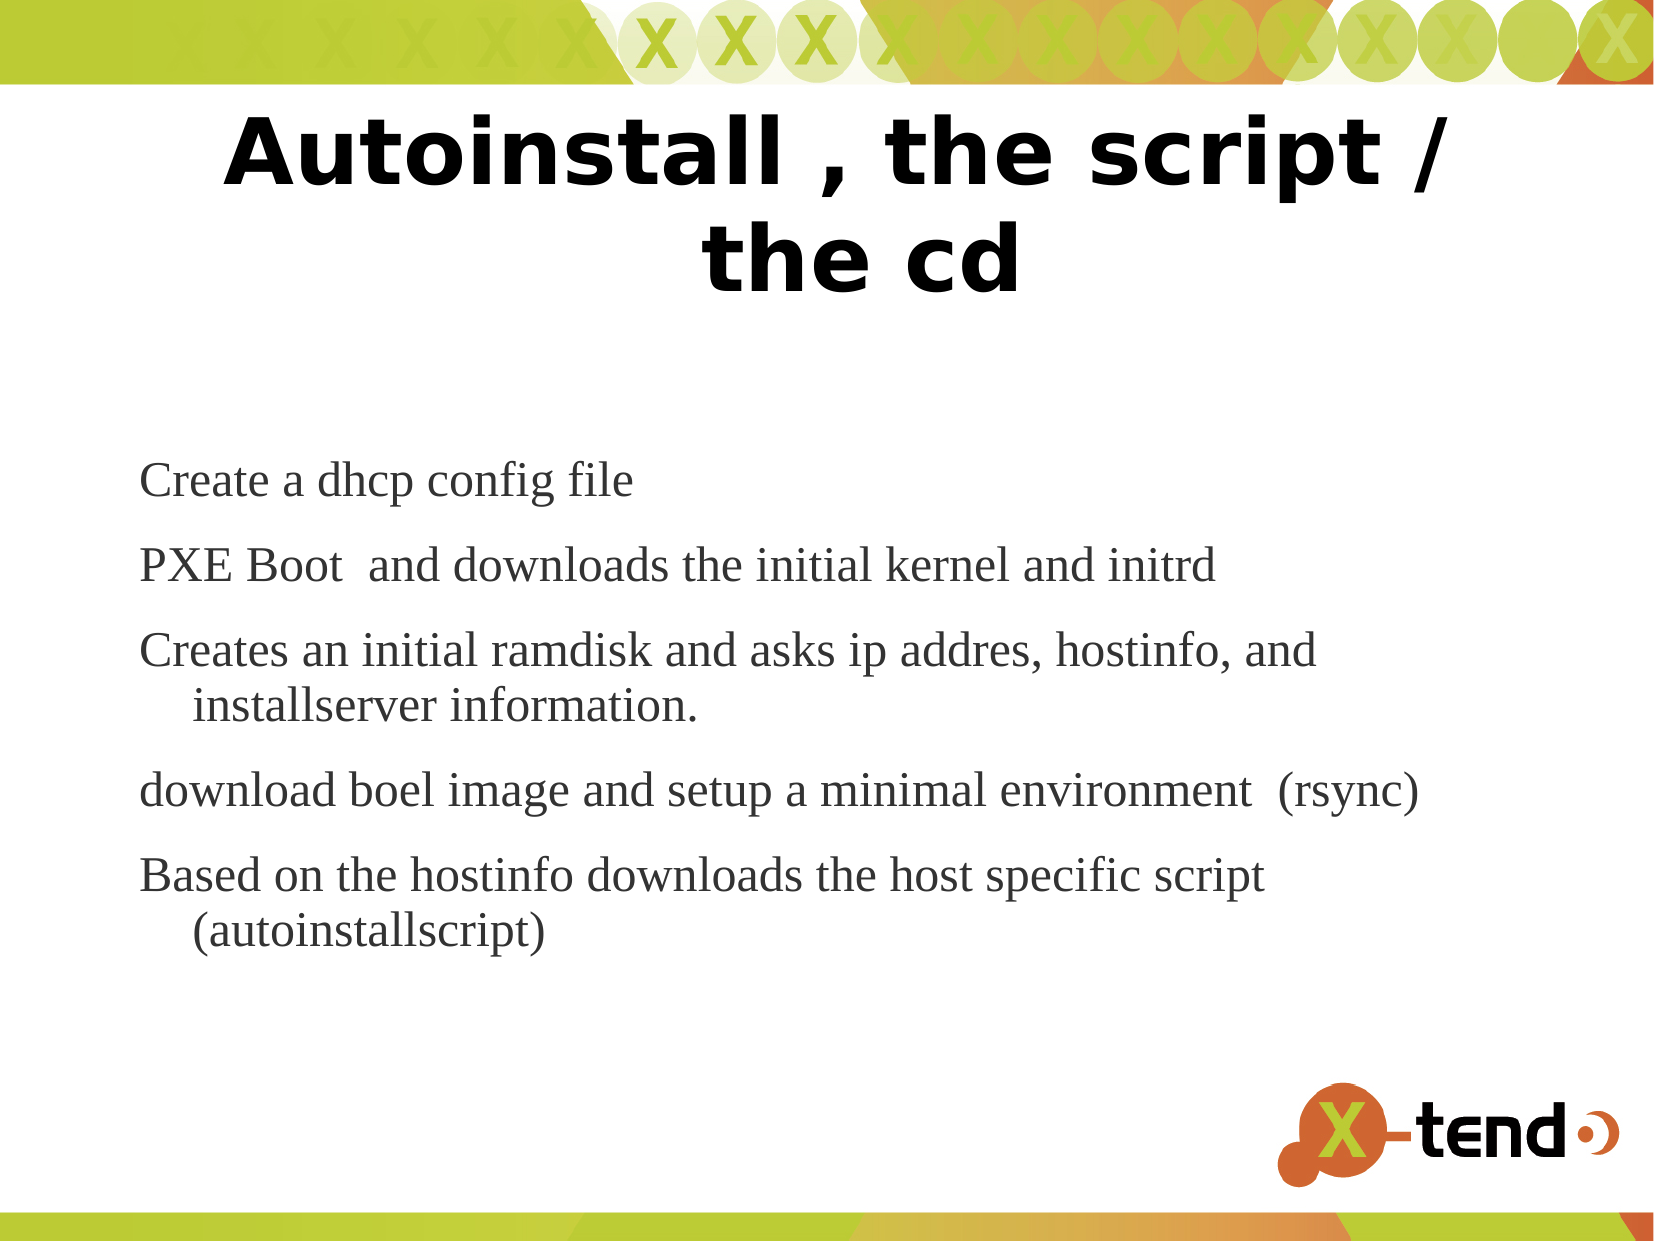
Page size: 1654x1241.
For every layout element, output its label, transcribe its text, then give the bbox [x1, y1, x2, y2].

picture [0, 0, 1654, 1241]
list Create a dhcp config file PXE Boot and downloads the initial kernel and initrd Creates an initial ramdisk and asks ip addres, hostinfo, and installserver information. download boel image and setup a minimal environment (rsync) Based on the hostinfo downloads the host specific script (autoinstallscript) [121, 344, 1534, 1127]
title Autoinstall , the script / the cd [121, 99, 1534, 314]
